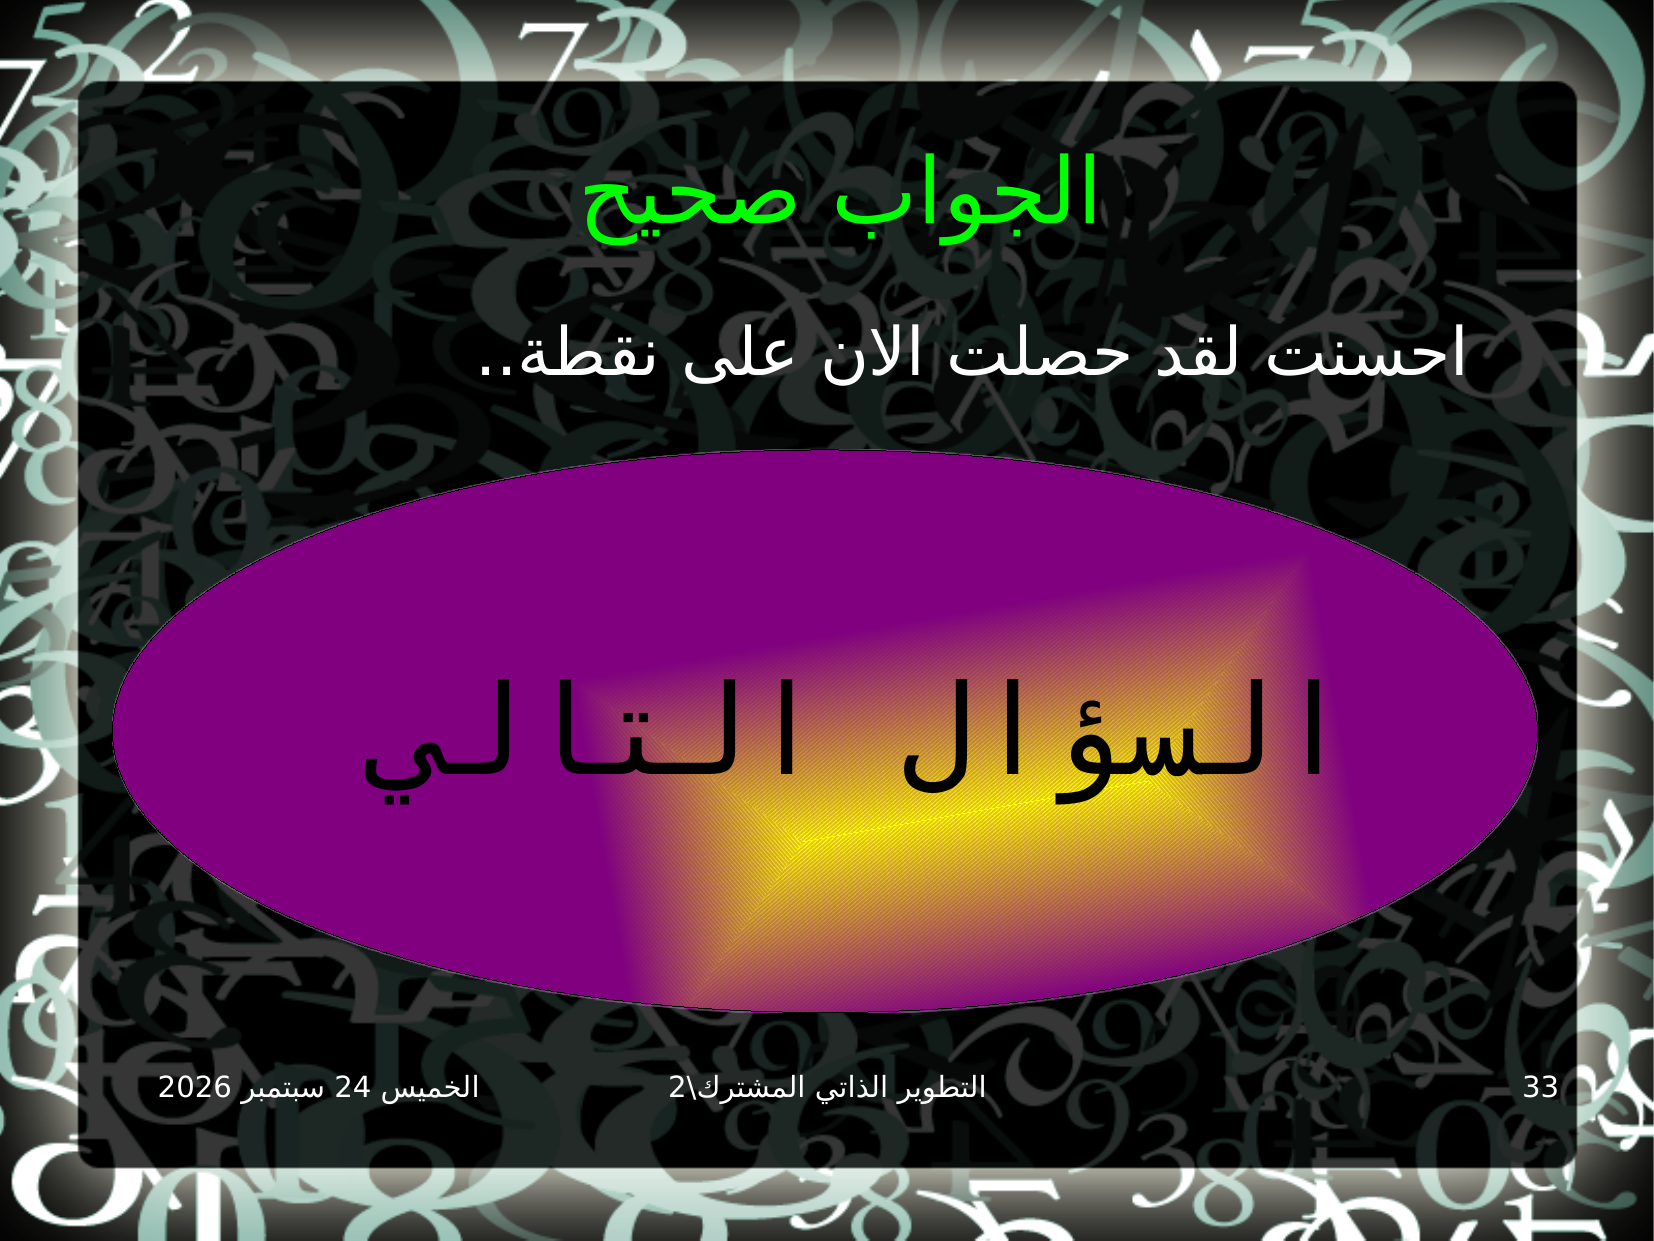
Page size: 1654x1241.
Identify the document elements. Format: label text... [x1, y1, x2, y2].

title الجواب صحيح [82, 88, 1571, 296]
picture [0, 0, 1654, 1241]
text_box السؤال التالي [112, 449, 1538, 1013]
list احسنت لقد حصلت الان على نقطة.. [118, 313, 1542, 1028]
